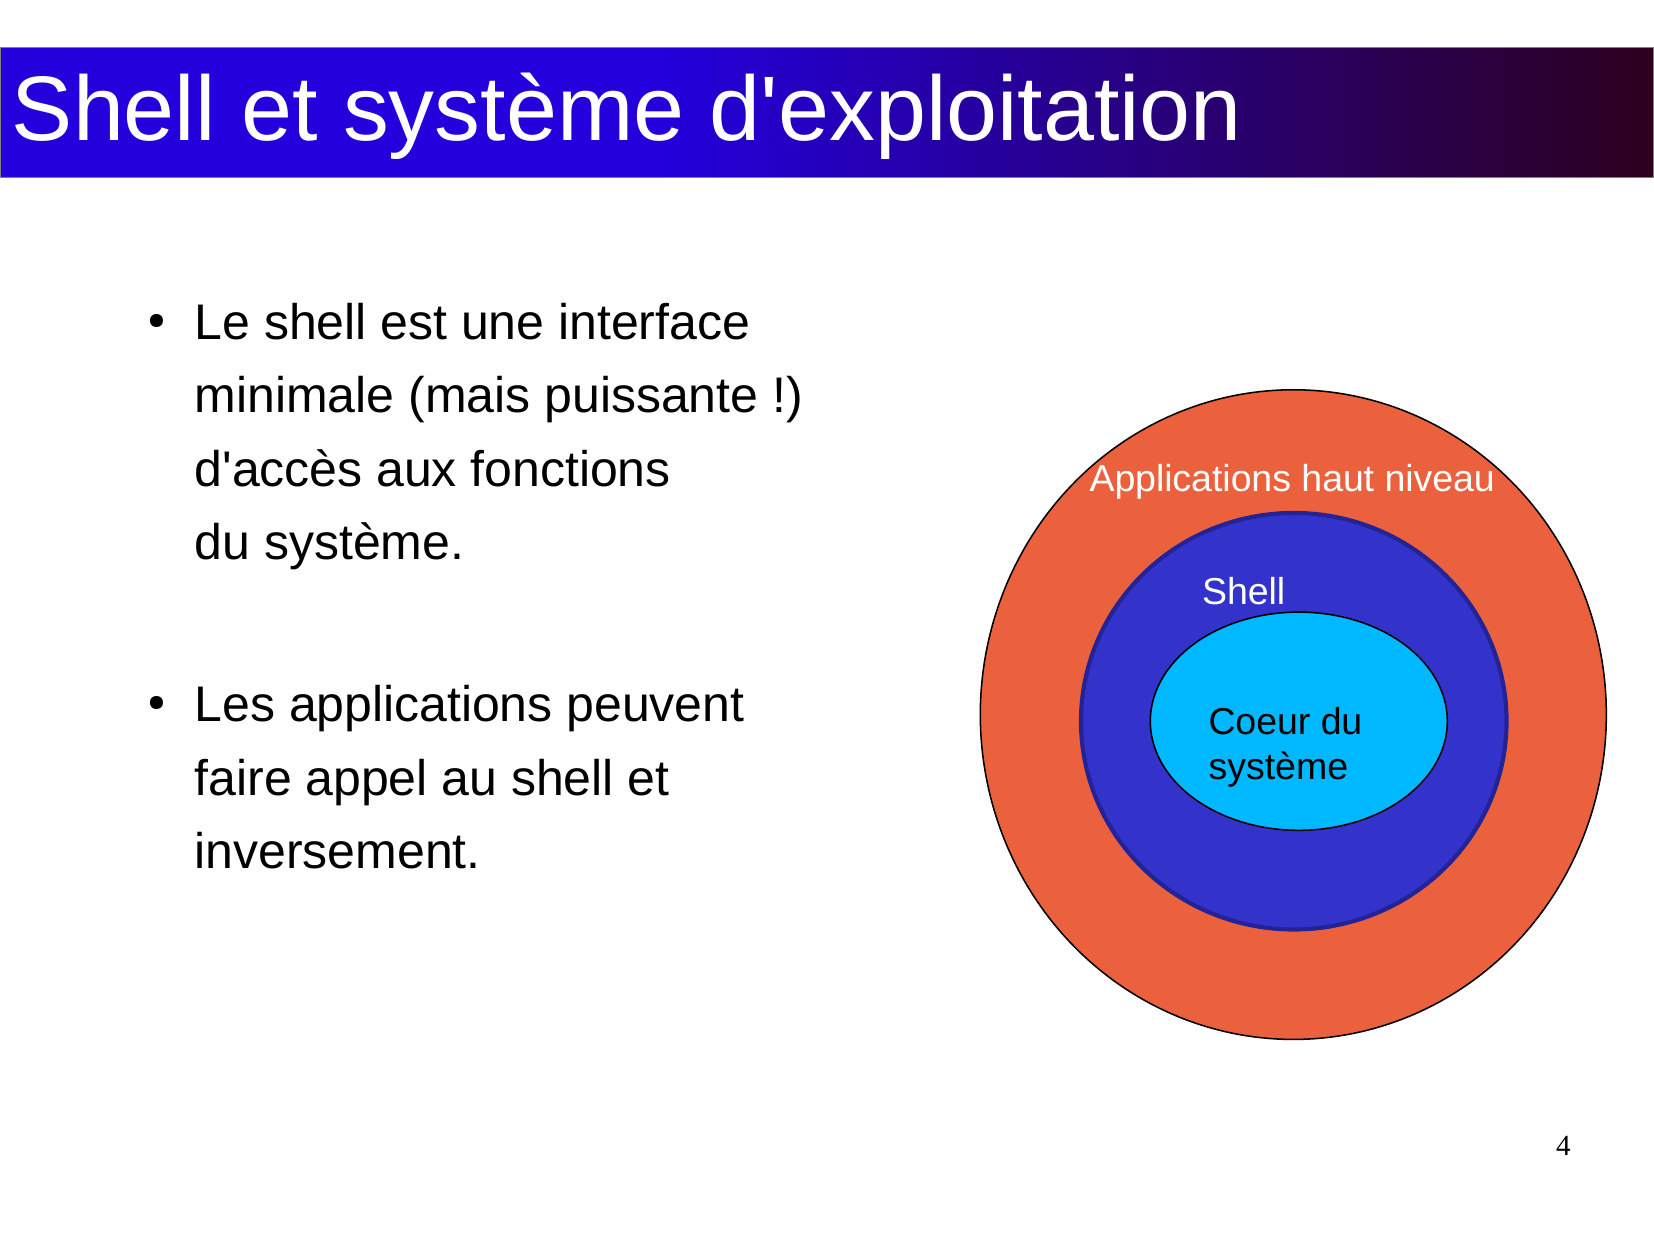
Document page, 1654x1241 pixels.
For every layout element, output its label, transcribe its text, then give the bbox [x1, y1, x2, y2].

title Shell et système d'exploitation [11, 5, 1642, 213]
text_box Applications haut niveau [1074, 449, 1510, 549]
list Le shell est une interface minimale (mais puissante !) d'accès aux fonctions du système. Les applications peuvent faire appel au shell et inversement. [0, 189, 1438, 1058]
text_box Coeur du système [1150, 621, 1448, 831]
text_box [980, 480, 1607, 1040]
text_box Shell [1187, 559, 1426, 621]
text_box [1113, 389, 1474, 449]
